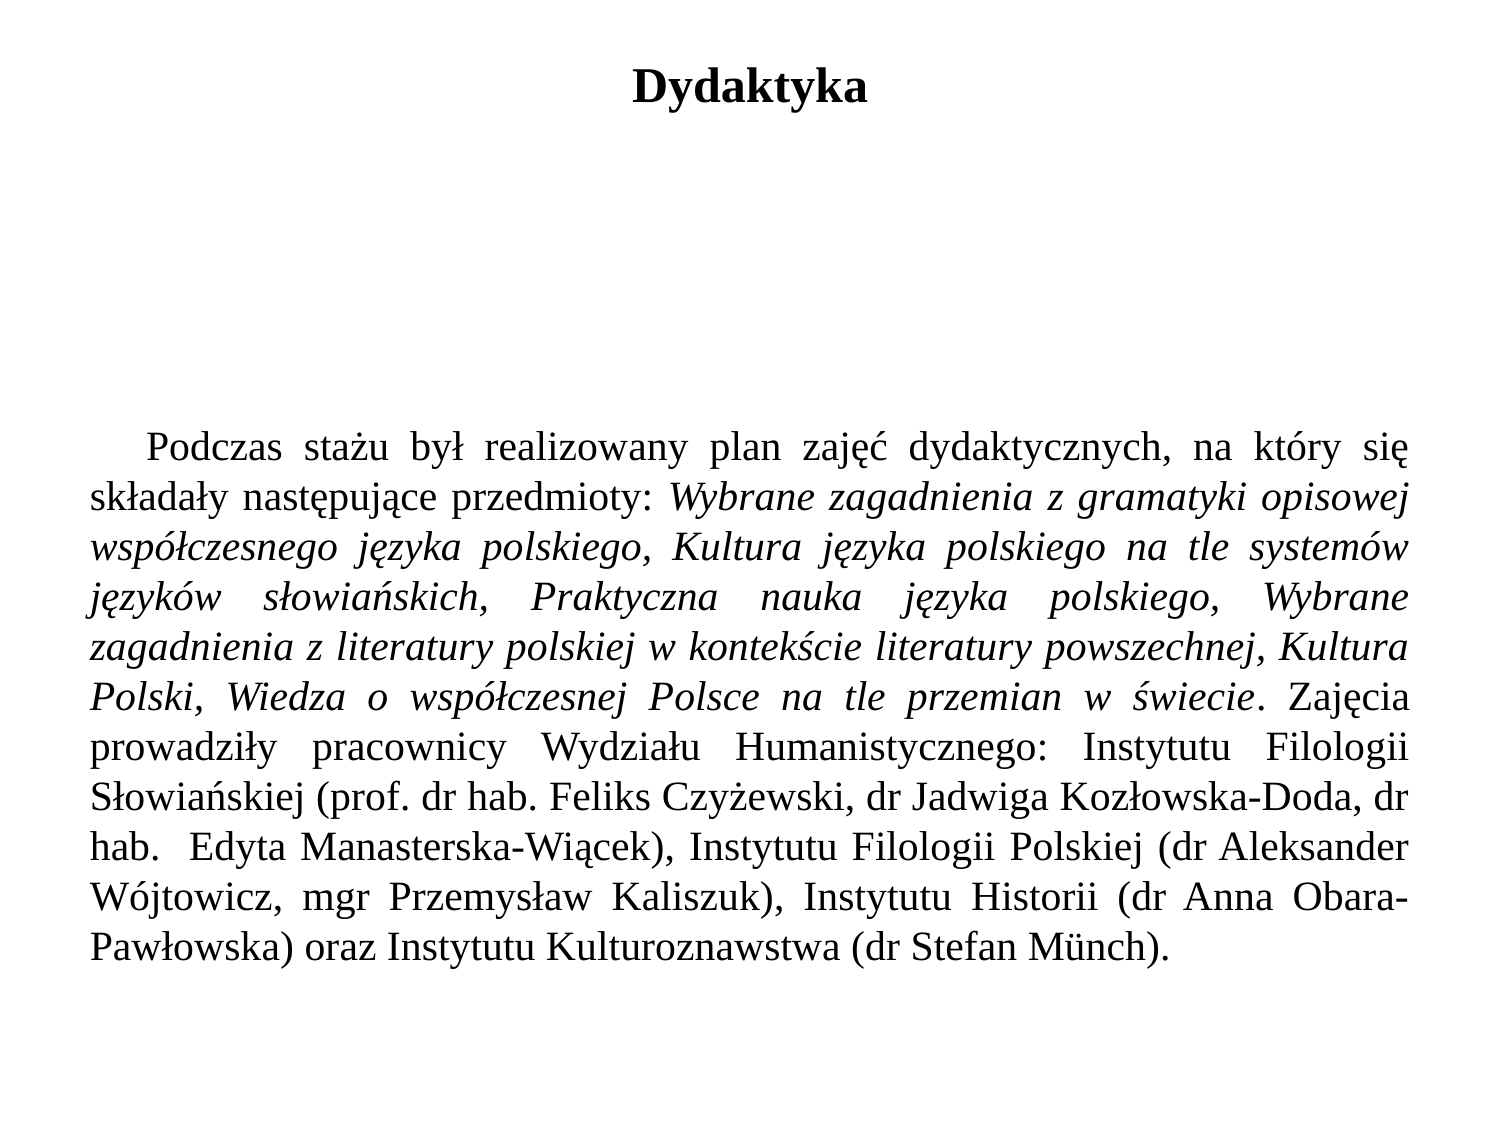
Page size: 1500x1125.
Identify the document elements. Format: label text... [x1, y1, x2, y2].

title Dydaktyka [75, 45, 1425, 233]
list Podczas stażu był realizowany plan zajęć dydaktycznych, na który się składały następujące przedmioty: Wybrane zagadnienia z gramatyki opisowej współczesnego języka polskiego, Kultura języka polskiego na tle systemów języków słowiańskich, Praktyczna nauka języka polskiego, Wybrane zagadnienia z literatury polskiej w kontekście literatury powszechnej, Kultura Polski, Wiedza o współczesnej Polsce na tle przemian w świecie. Zajęcia prowadziły pracownicy Wydziału Humanistycznego: Instytutu Filologii Słowiańskiej (prof. dr hab. Feliks Czyżewski, dr Jadwiga Kozłowska-Doda, dr hab. Edyta Manasterska-Wiącek), Instytutu Filologii Polskiej (dr Aleksander Wójtowicz, mgr Przemysław Kaliszuk), Instytutu Historii (dr Anna Obara-Pawłowska) oraz Instytutu Kulturoznawstwa (dr Stefan Münch). [75, 262, 1425, 1005]
